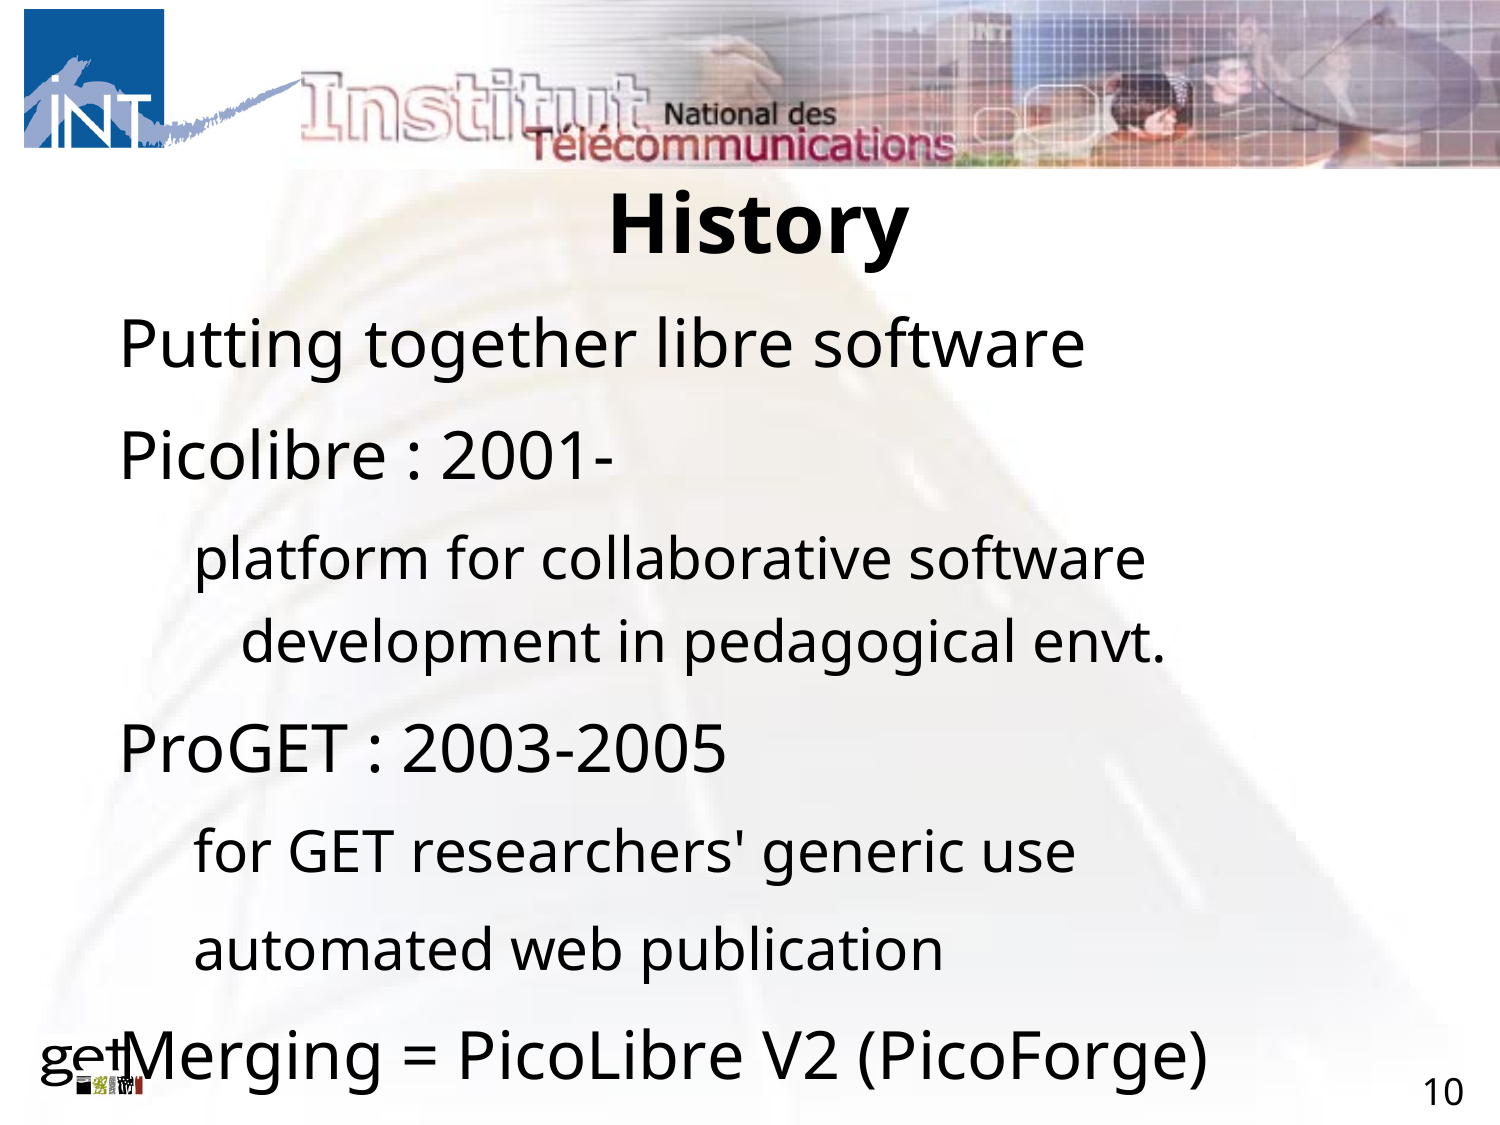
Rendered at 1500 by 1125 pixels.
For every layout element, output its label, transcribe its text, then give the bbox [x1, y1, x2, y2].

list Putting together libre software Picolibre : 2001- platform for collaborative software development in pedagogical envt. ProGET : 2003-2005 for GET researchers' generic use automated web publication Merging = PicoLibre V2 (PicoForge) [118, 291, 1400, 1019]
title History [118, 147, 1400, 290]
picture [0, 0, 1500, 1125]
